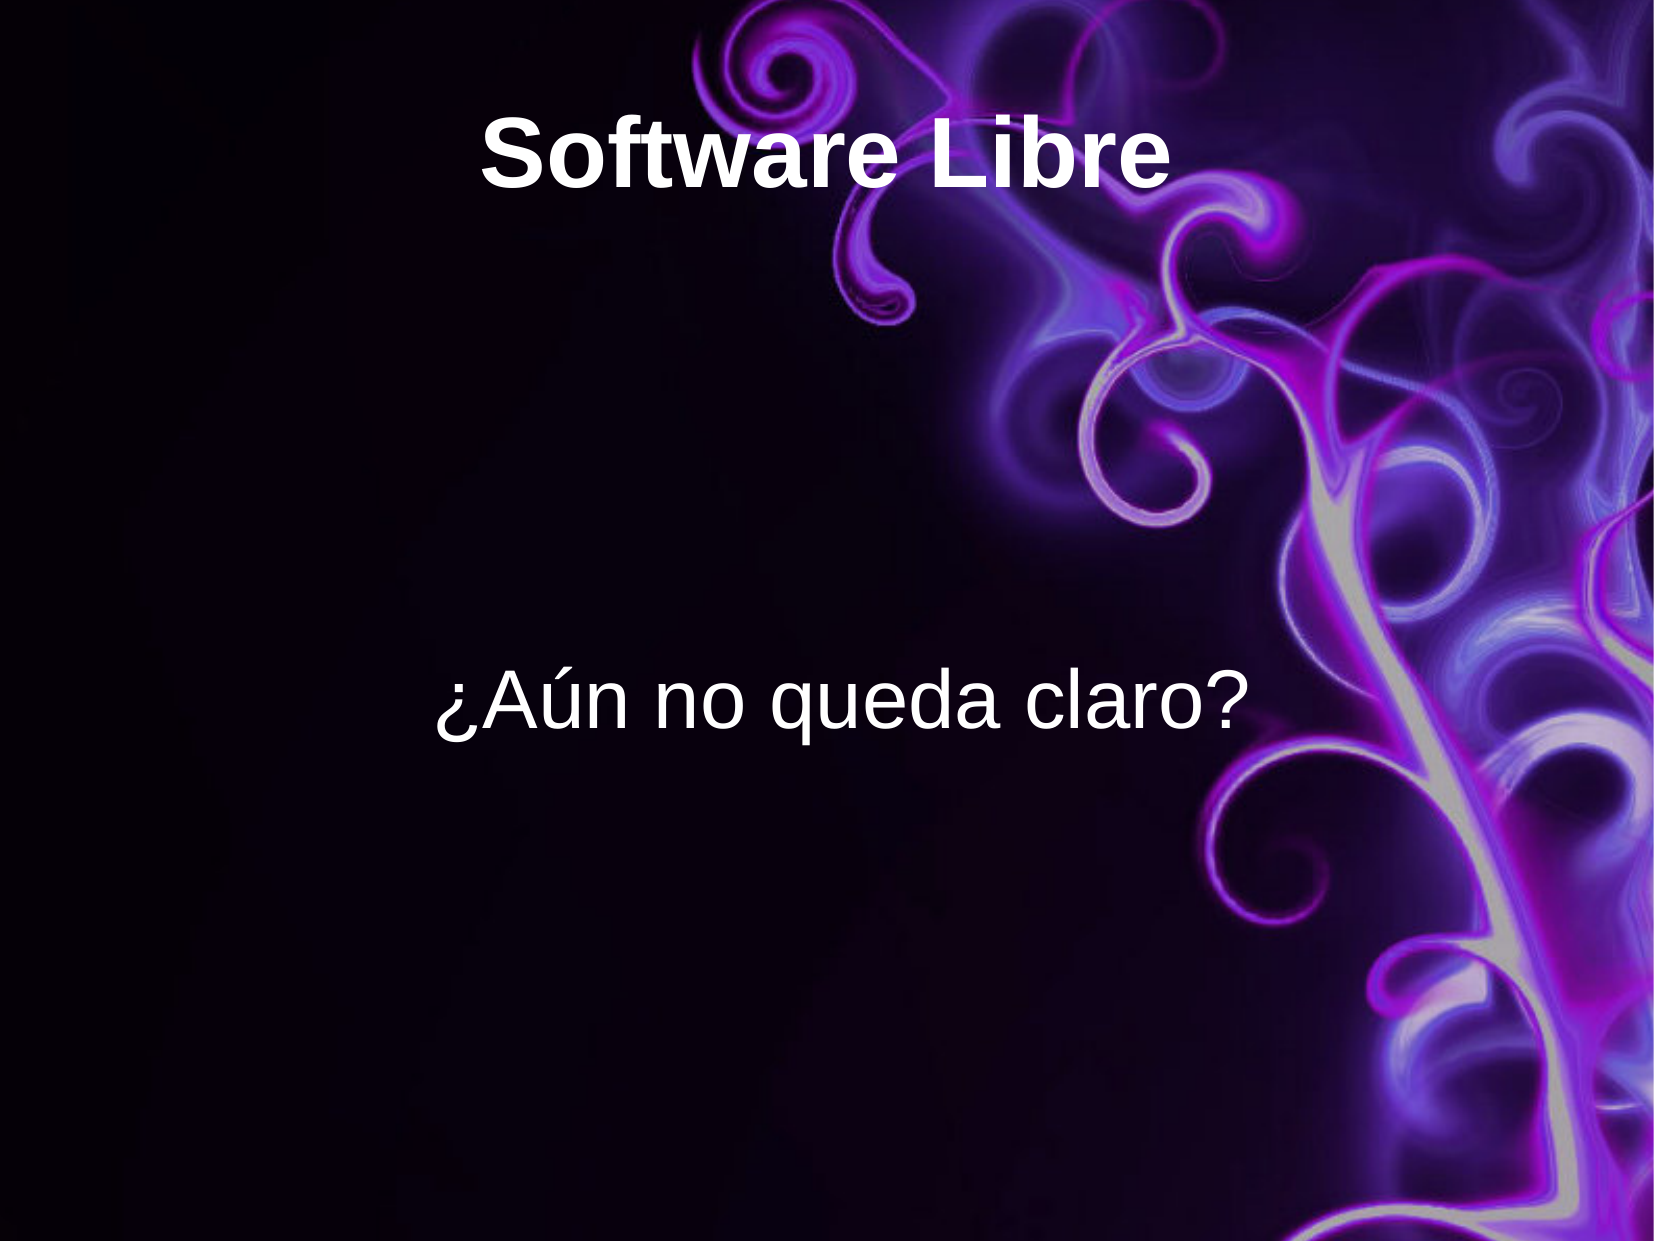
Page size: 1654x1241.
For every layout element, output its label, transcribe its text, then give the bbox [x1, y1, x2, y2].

title Software Libre [82, 56, 1571, 250]
picture [426, 250, 1227, 290]
subtitle ¿Aún no queda claro? [82, 290, 1571, 1109]
